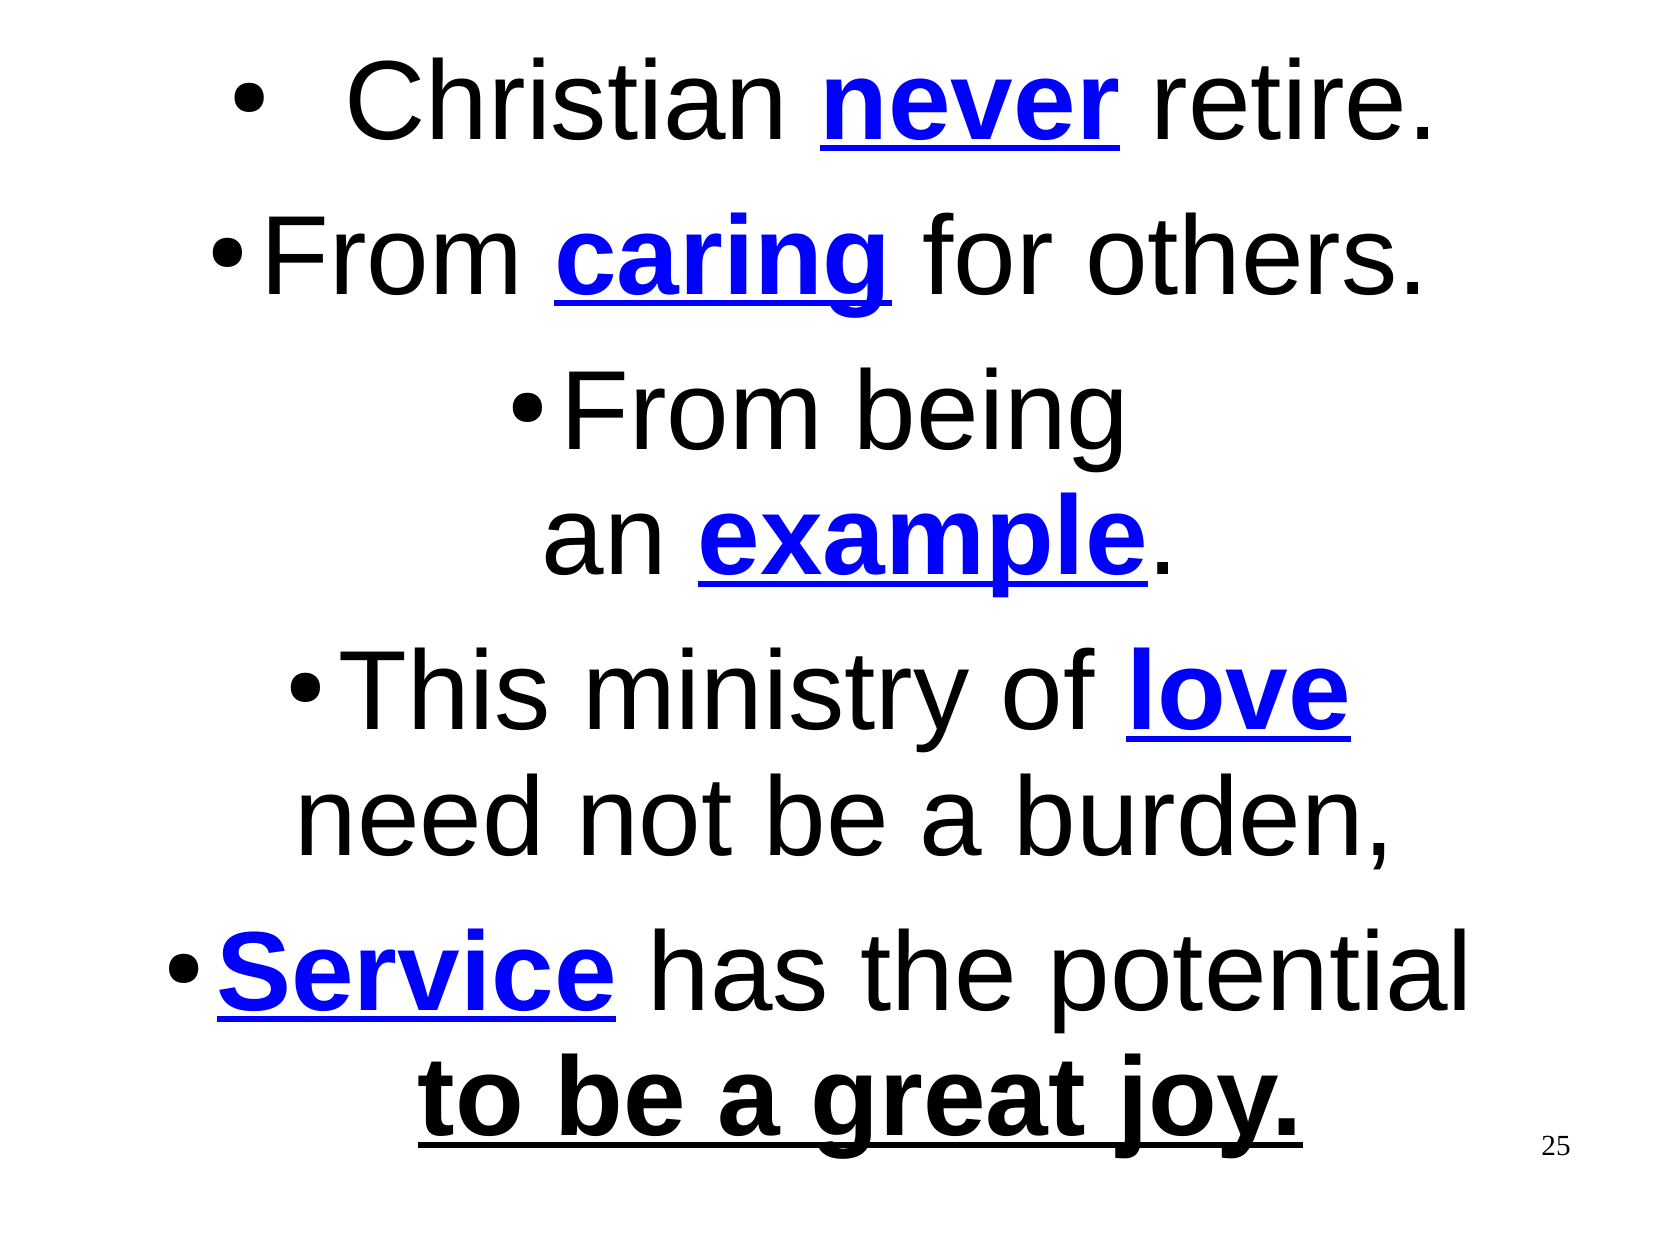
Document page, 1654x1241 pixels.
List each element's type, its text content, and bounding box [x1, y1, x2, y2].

list Christian never retire. From caring for others. From being an example. This ministry of love need not be a burden, Service has the potential to be a great joy. [37, 37, 1613, 1201]
